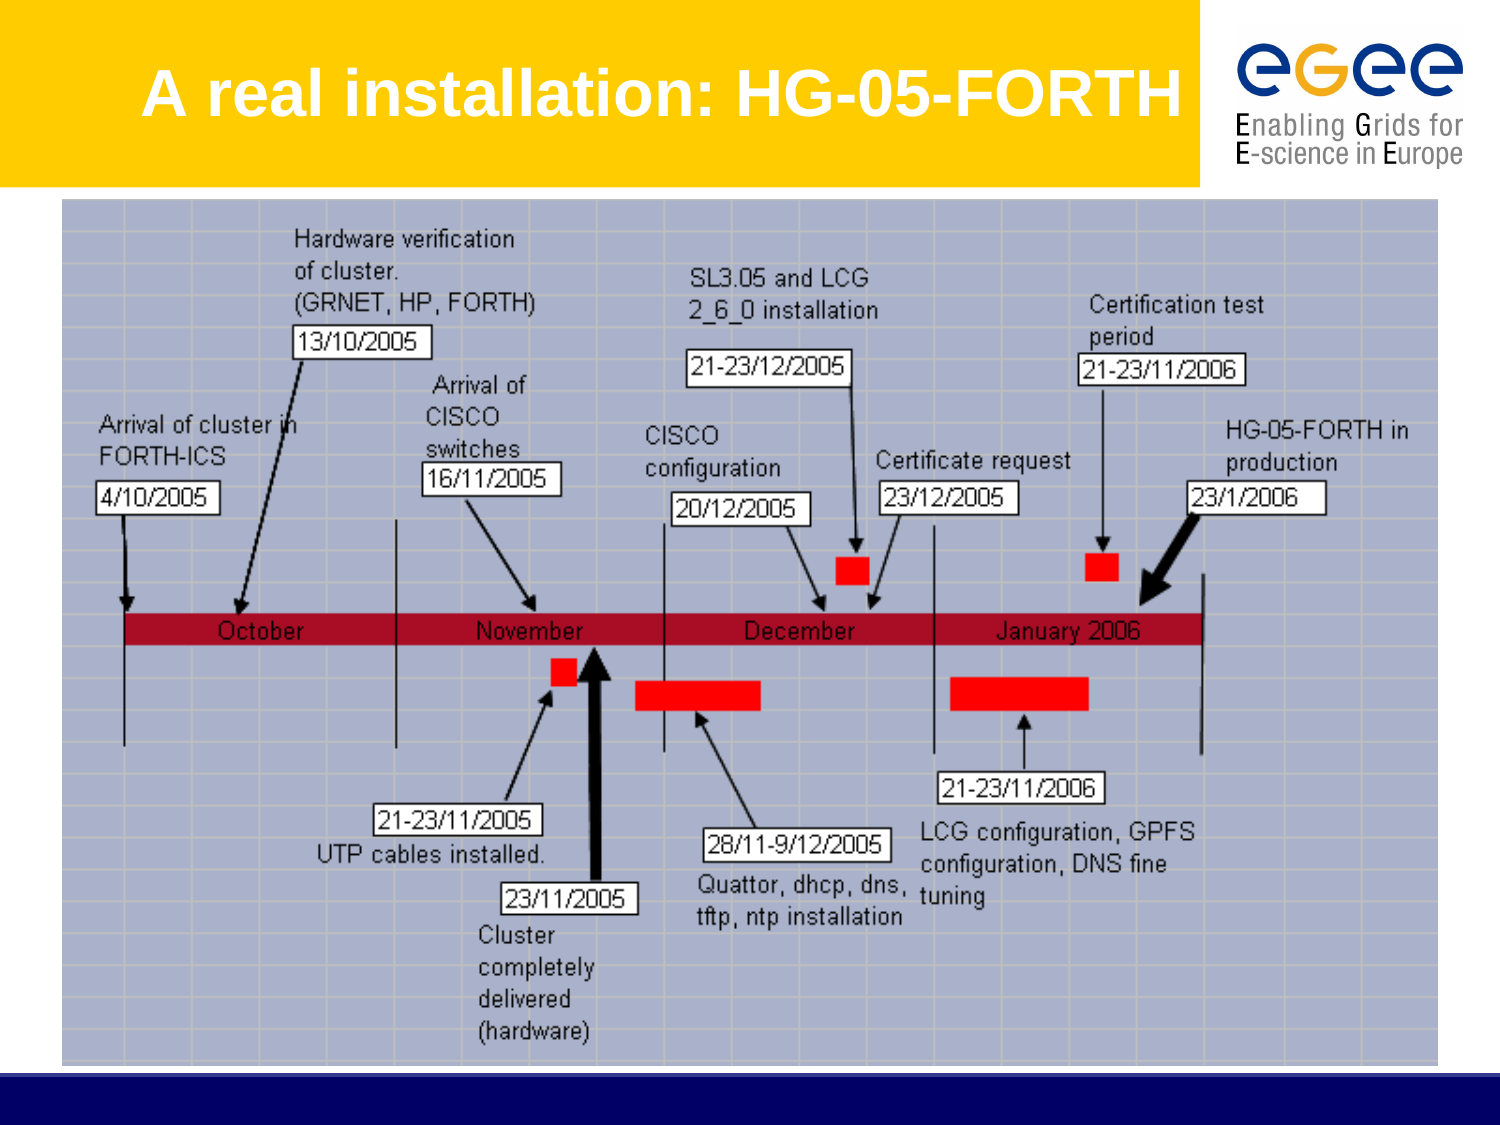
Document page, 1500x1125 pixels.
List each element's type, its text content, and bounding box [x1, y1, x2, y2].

picture [1237, 24, 1463, 169]
picture [62, 199, 1438, 1066]
title A real installation: HG-05-FORTH [24, 37, 1200, 150]
